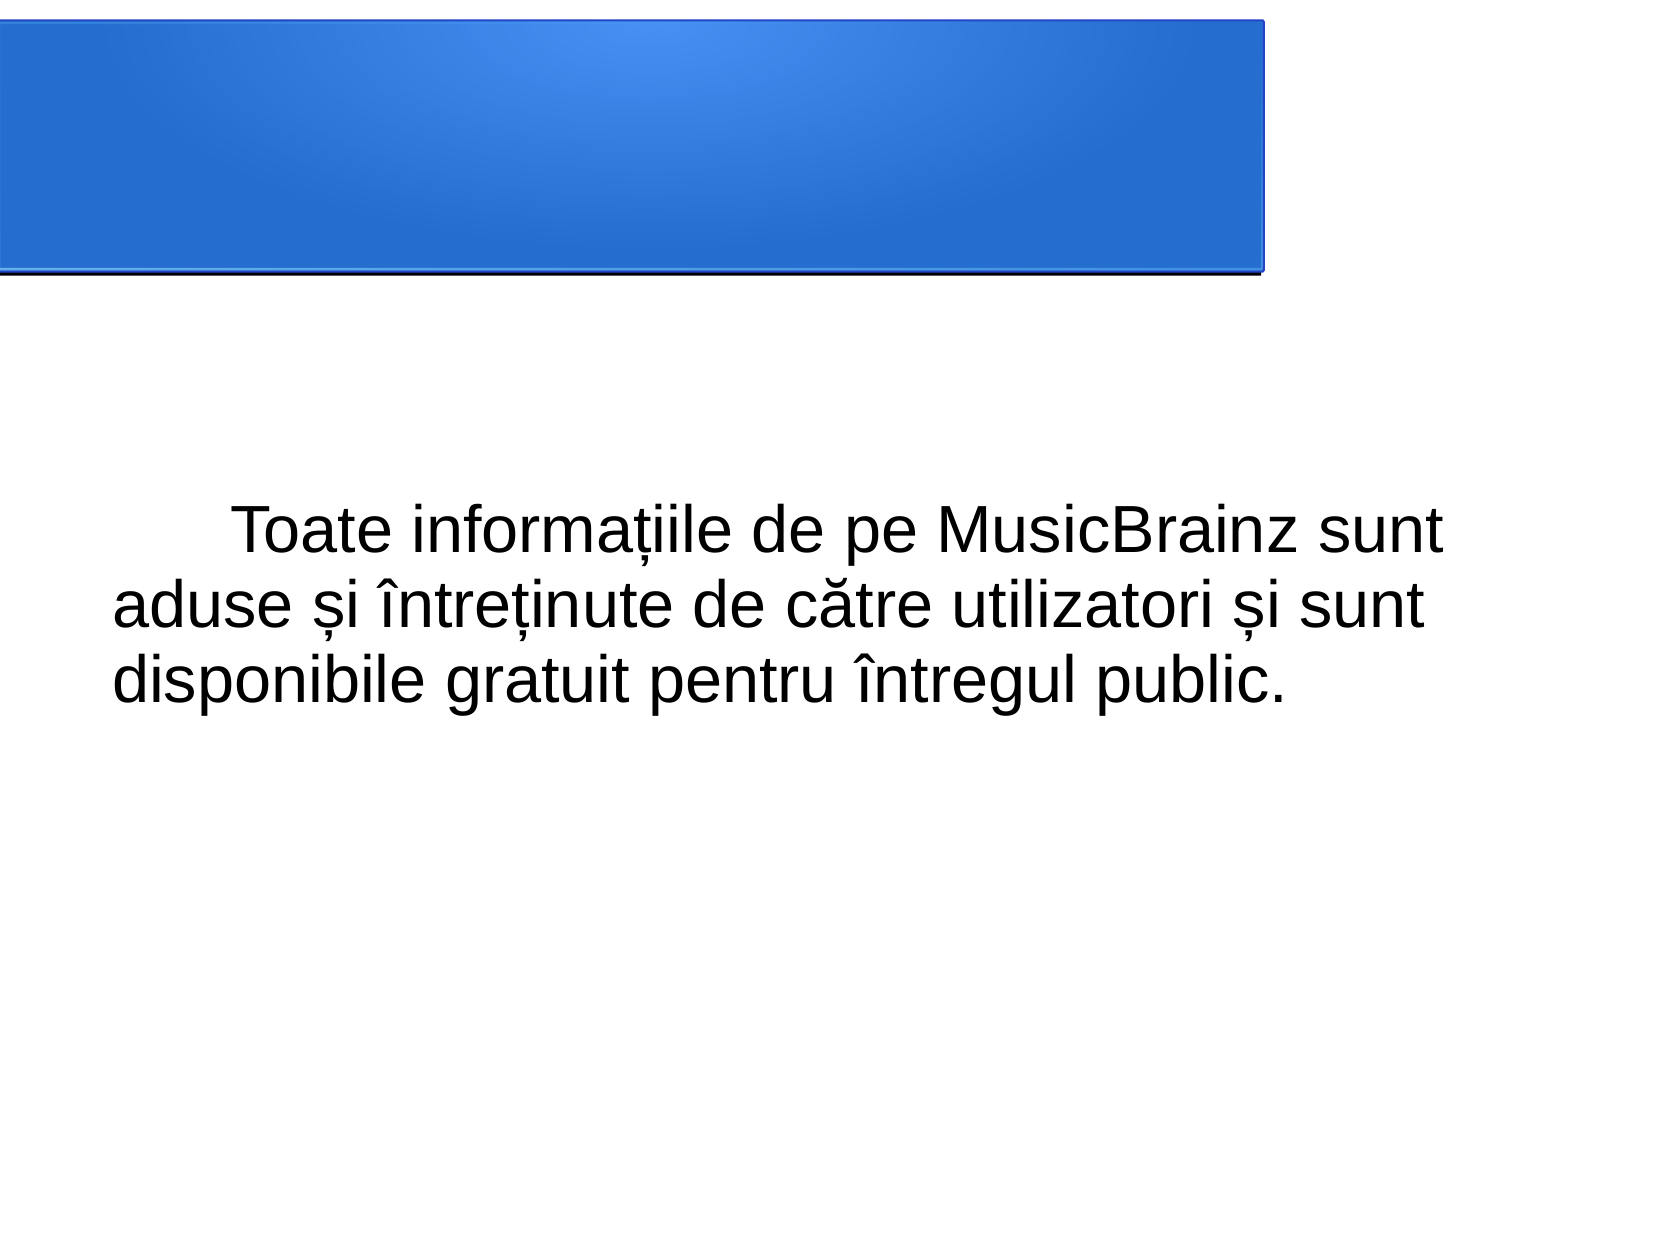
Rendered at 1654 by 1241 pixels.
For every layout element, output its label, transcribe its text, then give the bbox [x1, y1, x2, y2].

list Toate informațiile de pe MusicBrainz sunt aduse și întreținute de către utilizatori și sunt disponibile gratuit pentru întregul public. [82, 299, 1571, 1019]
